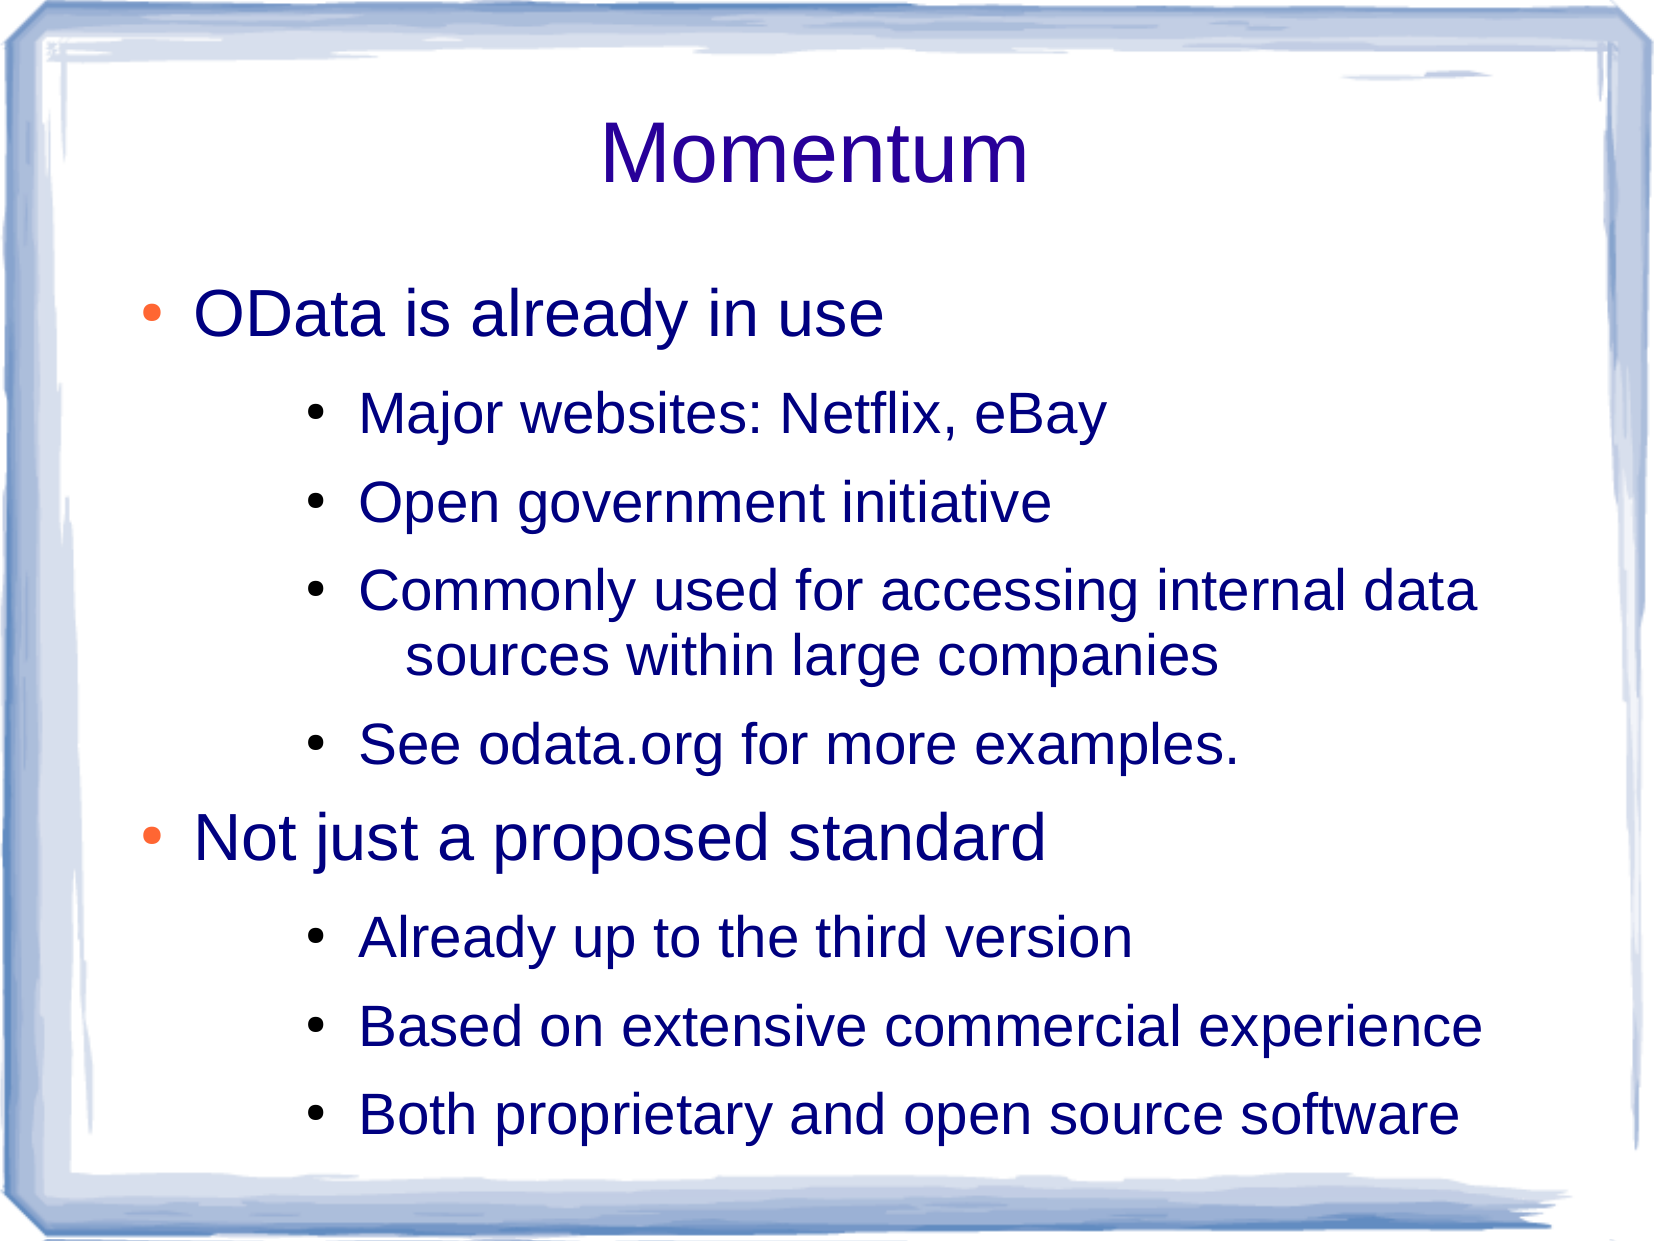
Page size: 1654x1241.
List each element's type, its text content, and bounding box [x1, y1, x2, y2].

list OData is already in use Major websites: Netflix, eBay Open government initiative Commonly used for accessing internal data sources within large companies See odata.org for more examples. Not just a proposed standard Already up to the third version Based on extensive commercial experience Both proprietary and open source software [122, 276, 1576, 1148]
picture [0, 0, 1654, 1241]
title Momentum [82, 49, 1571, 257]
